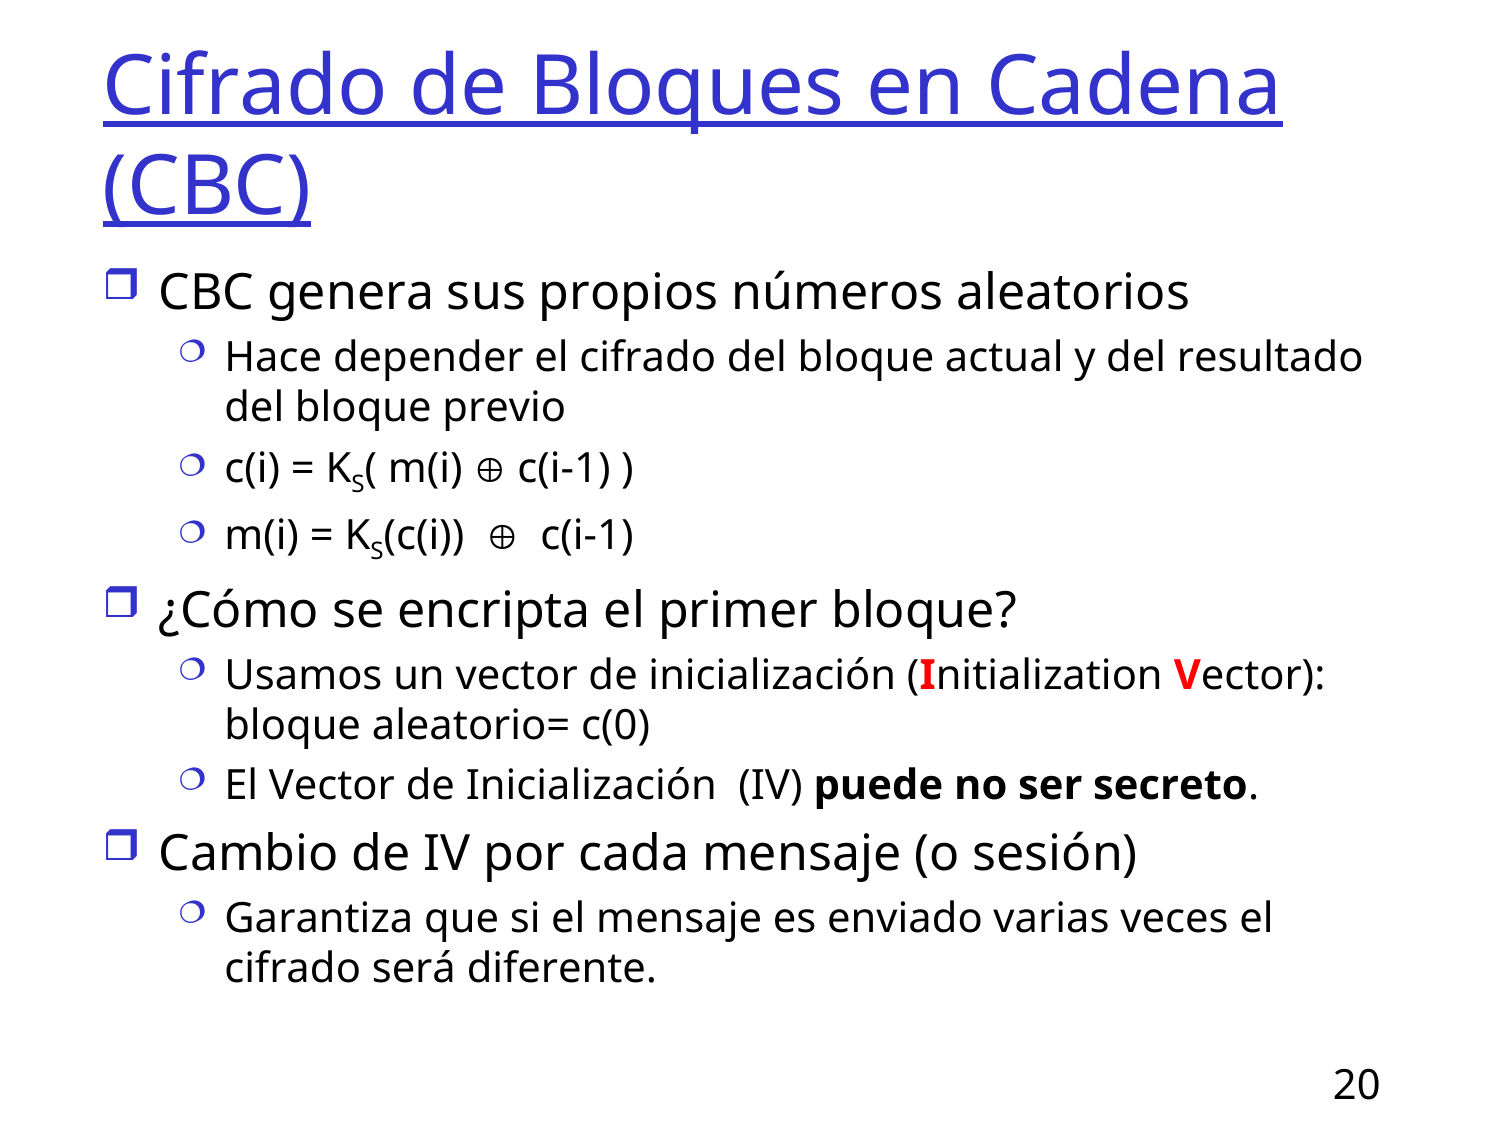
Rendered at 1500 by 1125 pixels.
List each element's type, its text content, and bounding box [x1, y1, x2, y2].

list CBC genera sus propios números aleatorios Hace depender el cifrado del bloque actual y del resultado del bloque previo c(i) = KS( m(i)  c(i-1) ) m(i) = KS(c(i))  c(i-1) ¿Cómo se encripta el primer bloque? Usamos un vector de inicialización (Initialization Vector): bloque aleatorio= c(0) El Vector de Inicialización (IV) puede no ser secreto. Cambio de IV por cada mensaje (o sesión) Garantiza que si el mensaje es enviado varias veces el cifrado será diferente. [87, 251, 1437, 1071]
title Cifrado de Bloques en Cadena (CBC) [87, 23, 1363, 239]
